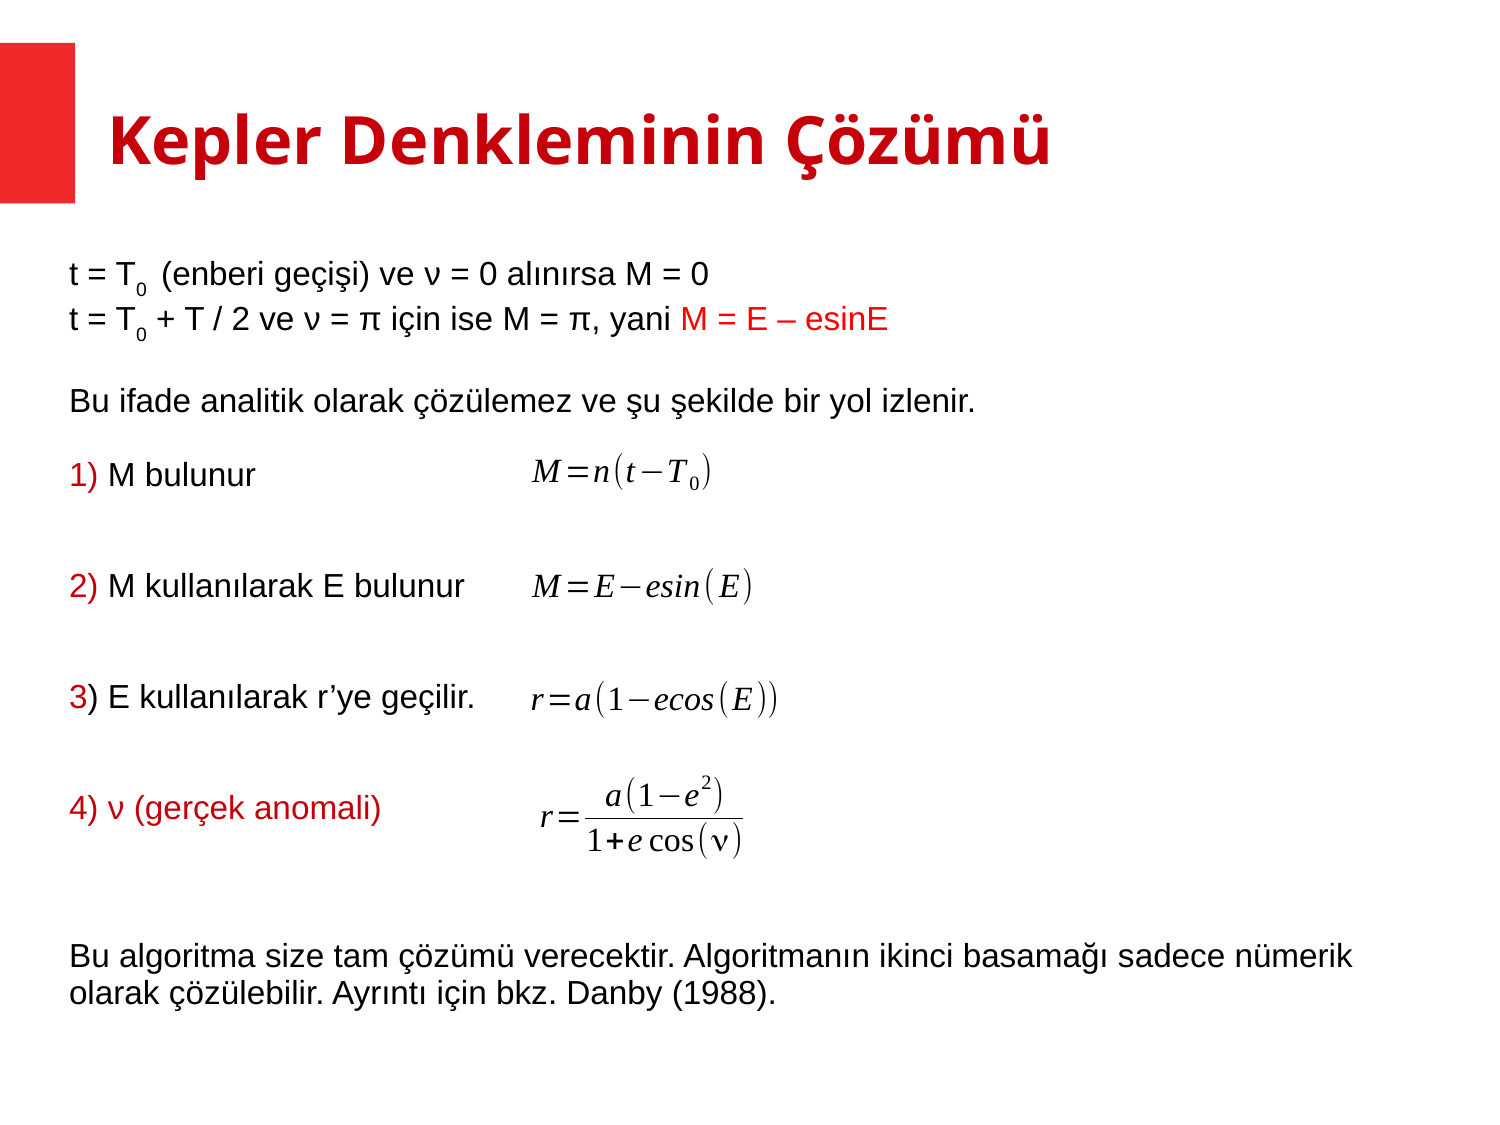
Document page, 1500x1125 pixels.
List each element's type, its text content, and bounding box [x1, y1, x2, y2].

chart [525, 566, 759, 608]
text_box t = T0 (enberi geçişi) ve ν = 0 alınırsa M = 0 t = T0 + T / 2 ve ν = π için ise M = π, yani M = E – esinE Bu ifade analitik olarak çözülemez ve şu şekilde bir yol izlenir. 1) M bulunur 2) M kullanılarak E bulunur 3) E kullanılarak r’ye geçilir. 4) ν (gerçek anomali) Bu algoritma size tam çözümü verecektir. Algoritmanın ikinci basamağı sadece nümerik olarak çözülebilir. Ayrıntı için bkz. Danby (1988). [54, 247, 1430, 1067]
chart [525, 451, 719, 496]
title Kepler Denkleminin Çözümü [107, 44, 1425, 233]
chart [534, 770, 751, 862]
chart [525, 679, 785, 721]
